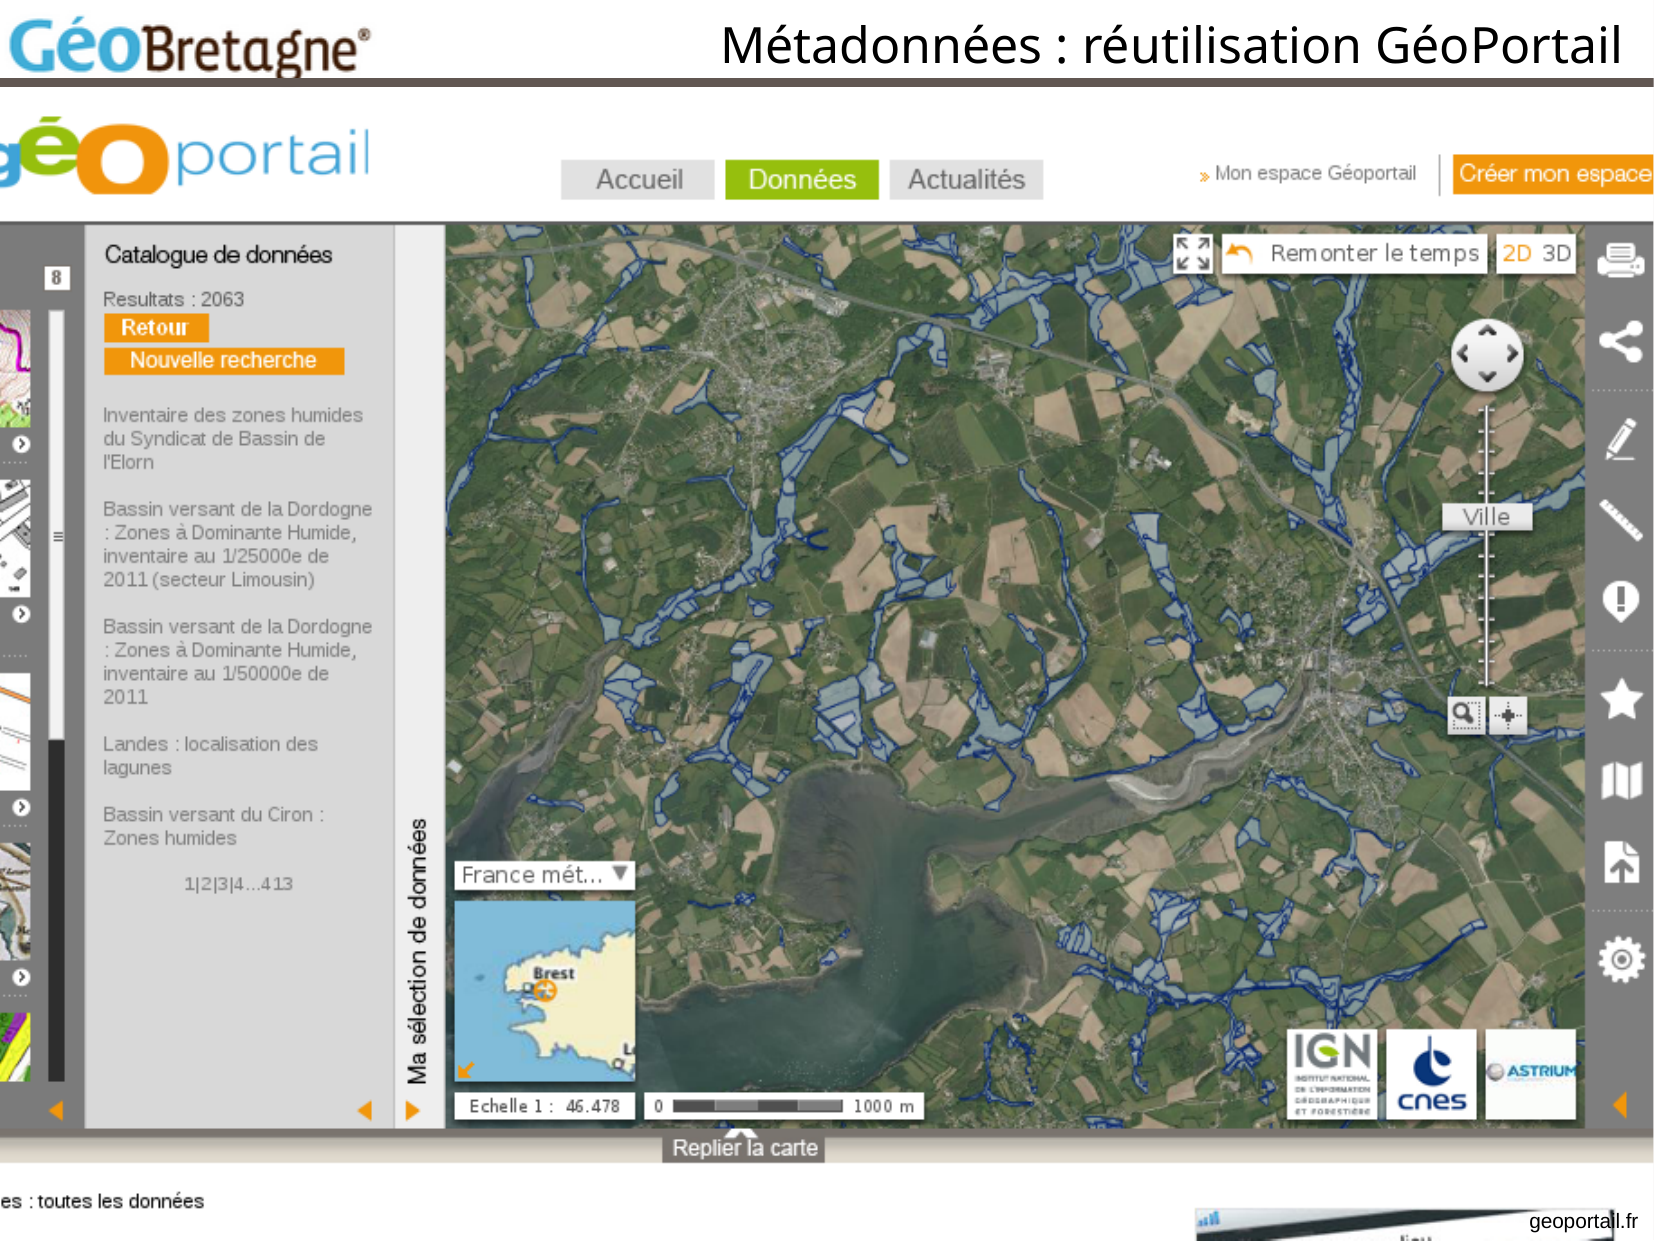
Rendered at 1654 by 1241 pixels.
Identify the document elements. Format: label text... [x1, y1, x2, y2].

text_box geoportail.fr [1328, 1202, 1654, 1241]
title Métadonnées : réutilisation GéoPortail [383, 0, 1625, 88]
picture [0, 0, 383, 78]
picture [0, 87, 1654, 1241]
